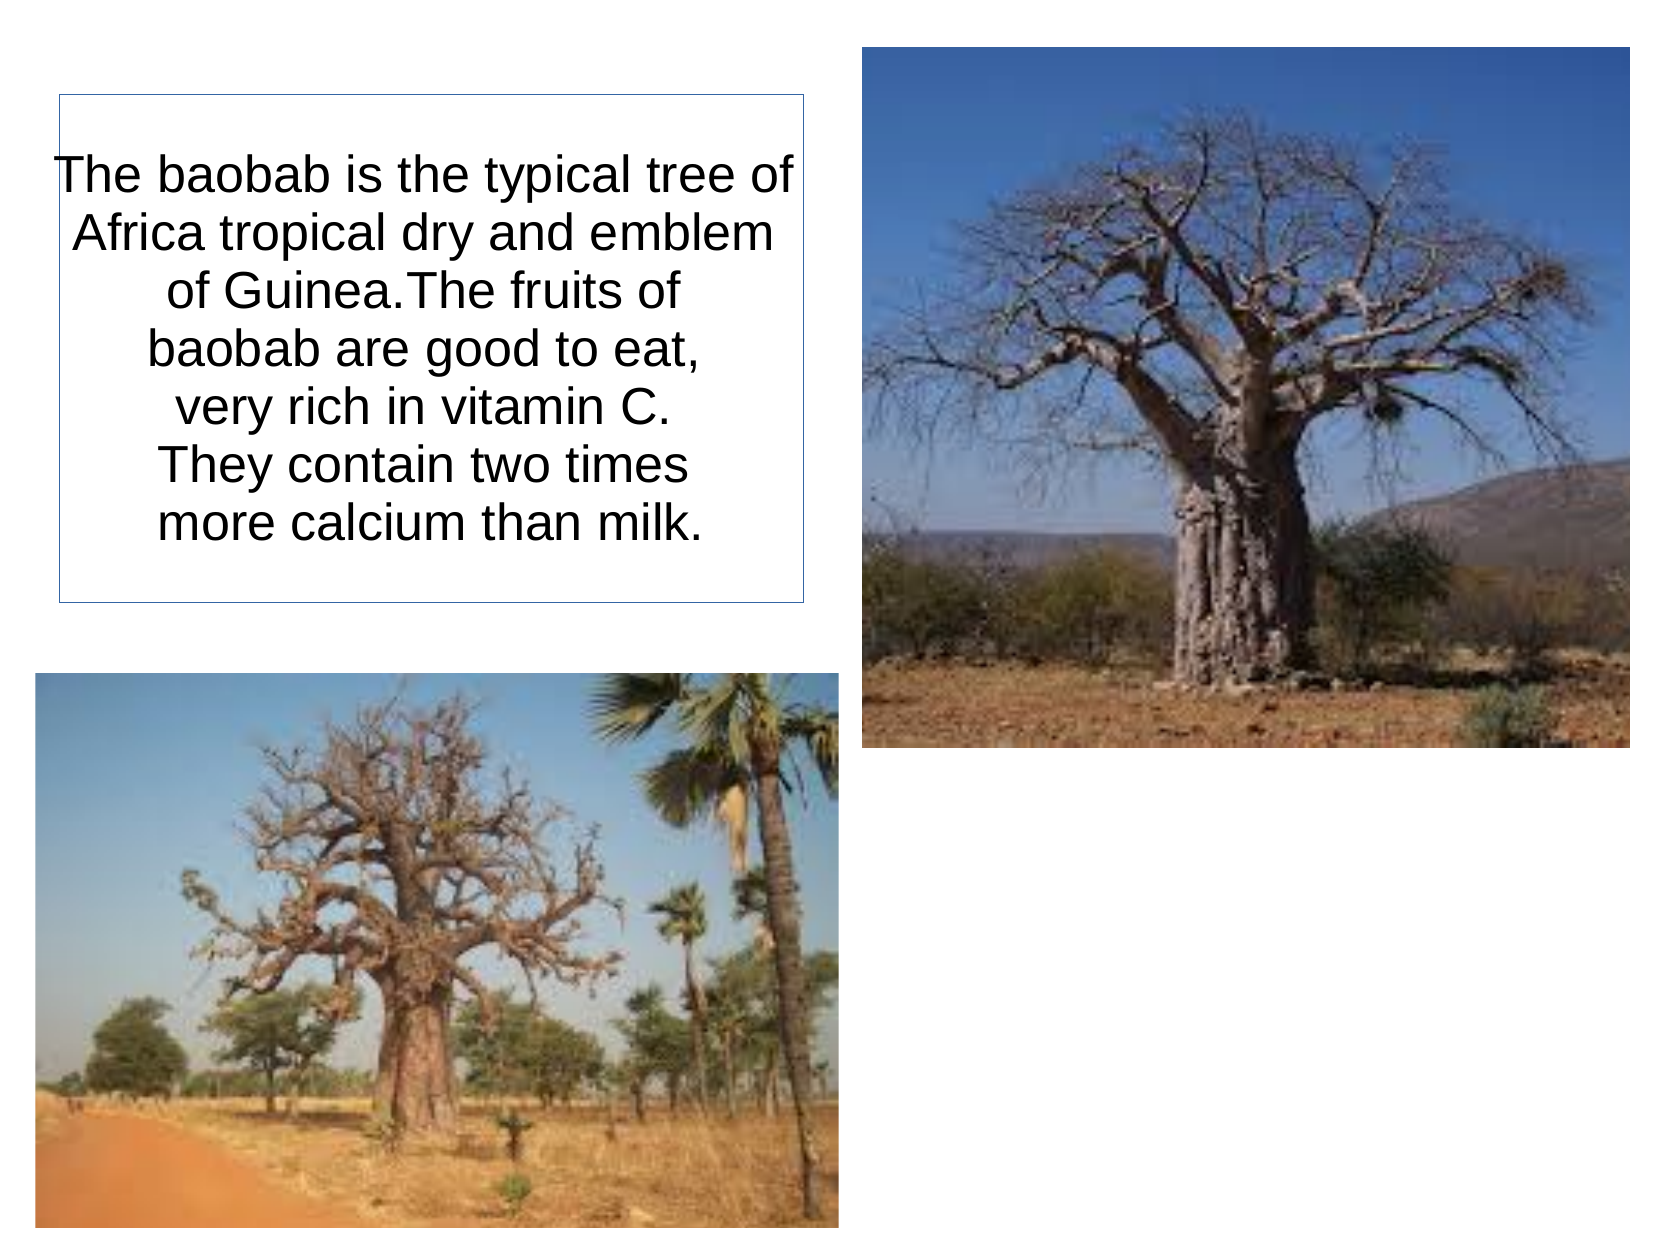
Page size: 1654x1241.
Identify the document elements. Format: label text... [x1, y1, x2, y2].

picture [862, 47, 1630, 748]
picture [35, 673, 839, 1228]
text_box The baobab is the typical tree of Africa tropical dry and emblem of Guinea.The fruits of baobab are good to eat, very rich in vitamin C. They contain two times more calcium than milk. [59, 94, 804, 603]
